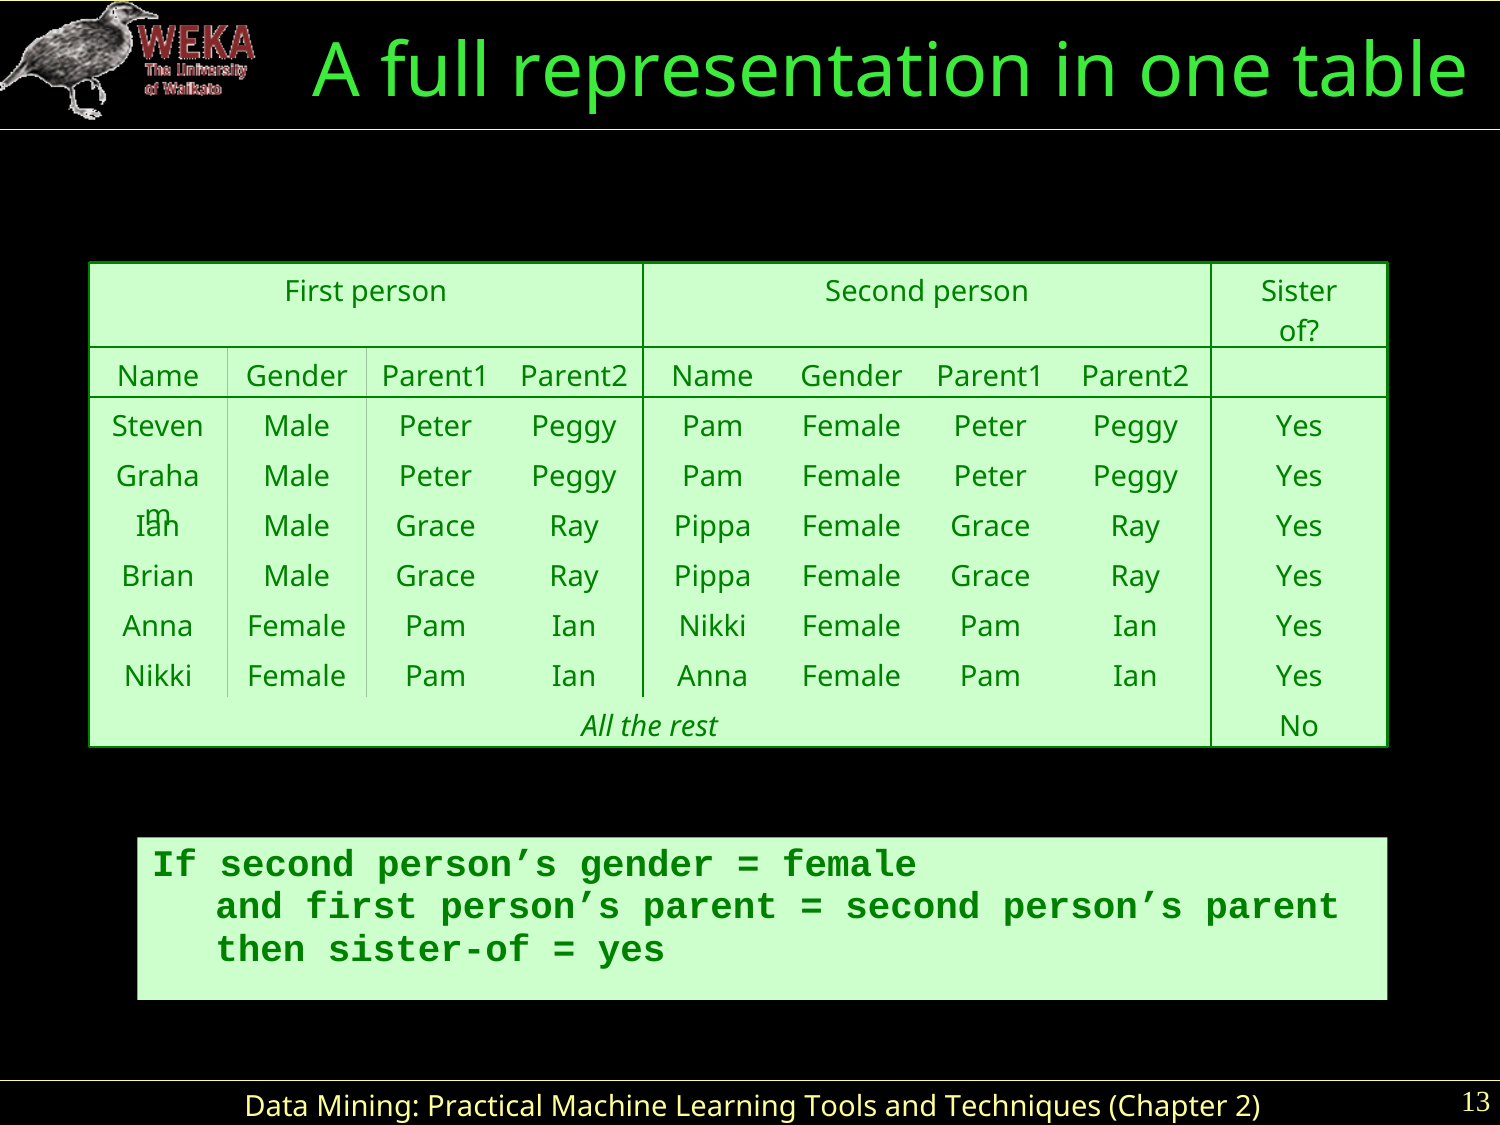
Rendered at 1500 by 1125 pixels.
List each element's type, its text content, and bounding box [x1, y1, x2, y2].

picture [0, 1, 266, 129]
text_box Yes [1212, 548, 1386, 598]
text_box Graham [90, 448, 228, 498]
title A full representation in one table [297, 0, 1500, 148]
text_box Female [783, 398, 921, 448]
text_box Parent2 [1060, 348, 1210, 396]
text_box Anna [90, 598, 228, 648]
text_box Female [783, 498, 921, 548]
text_box Ray [1060, 548, 1210, 598]
text_box Name [644, 348, 783, 396]
text_box Pam [644, 398, 783, 448]
text_box Pam [921, 648, 1060, 697]
text_box Parent1 [921, 348, 1060, 396]
text_box Ian [1060, 598, 1210, 648]
text_box Female [783, 648, 921, 697]
text_box Pam [367, 598, 506, 648]
text_box Steven [90, 398, 228, 448]
text_box Pam [921, 598, 1060, 648]
text_box Pam [367, 648, 506, 697]
text_box Parent1 [367, 348, 506, 396]
text_box Ray [506, 548, 642, 598]
text_box Nikki [644, 598, 783, 648]
text_box Yes [1212, 648, 1386, 698]
text_box Anna [643, 648, 783, 698]
text_box Male [228, 448, 367, 498]
text_box Male [228, 548, 367, 598]
text_box Brian [90, 548, 228, 598]
text_box First person [90, 264, 642, 346]
text_box Grace [921, 548, 1060, 598]
text_box Peter [367, 398, 506, 448]
text_box Grace [367, 548, 506, 598]
text_box Pippa [644, 548, 783, 598]
text_box Male [228, 398, 367, 448]
text_box Ian [506, 598, 642, 648]
text_box Gender [228, 348, 367, 396]
text_box Peter [921, 398, 1060, 448]
text_box Pippa [644, 498, 783, 548]
text_box Peggy [1060, 448, 1210, 498]
text_box Gender [783, 348, 921, 396]
text_box Second person [644, 264, 1210, 346]
text_box Grace [921, 498, 1060, 548]
text_box Yes [1212, 598, 1386, 648]
text_box Parent2 [506, 348, 642, 396]
text_box Ian [506, 648, 642, 697]
text_box Nikki [90, 648, 228, 698]
text_box Grace [367, 498, 506, 548]
text_box Name [90, 348, 228, 396]
text_box Peter [921, 448, 1060, 498]
text_box Sister of? [1212, 264, 1386, 346]
text_box Female [783, 448, 921, 498]
text_box Female [228, 598, 367, 648]
text_box Ian [90, 498, 228, 548]
text_box Pam [644, 448, 783, 498]
text_box Yes [1212, 448, 1386, 498]
text_box Peter [367, 448, 506, 498]
text_box Ian [1060, 648, 1210, 697]
text_box Ray [506, 498, 642, 548]
text_box Peggy [1060, 398, 1210, 448]
text_box [1212, 348, 1386, 396]
text_box Ray [1060, 498, 1210, 548]
text_box Peggy [506, 398, 642, 448]
text_box Peggy [506, 448, 642, 498]
text_box If second person’s gender = female and first person’s parent = second person’s parent then sister-of = yes [137, 837, 1388, 1000]
text_box No [1212, 698, 1386, 746]
text_box Female [783, 598, 921, 648]
text_box Yes [1212, 498, 1386, 548]
text_box Male [228, 498, 367, 548]
text_box All the rest [90, 697, 1210, 746]
text_box Female [783, 548, 921, 598]
text_box Yes [1212, 398, 1386, 448]
text_box Female [228, 648, 367, 697]
